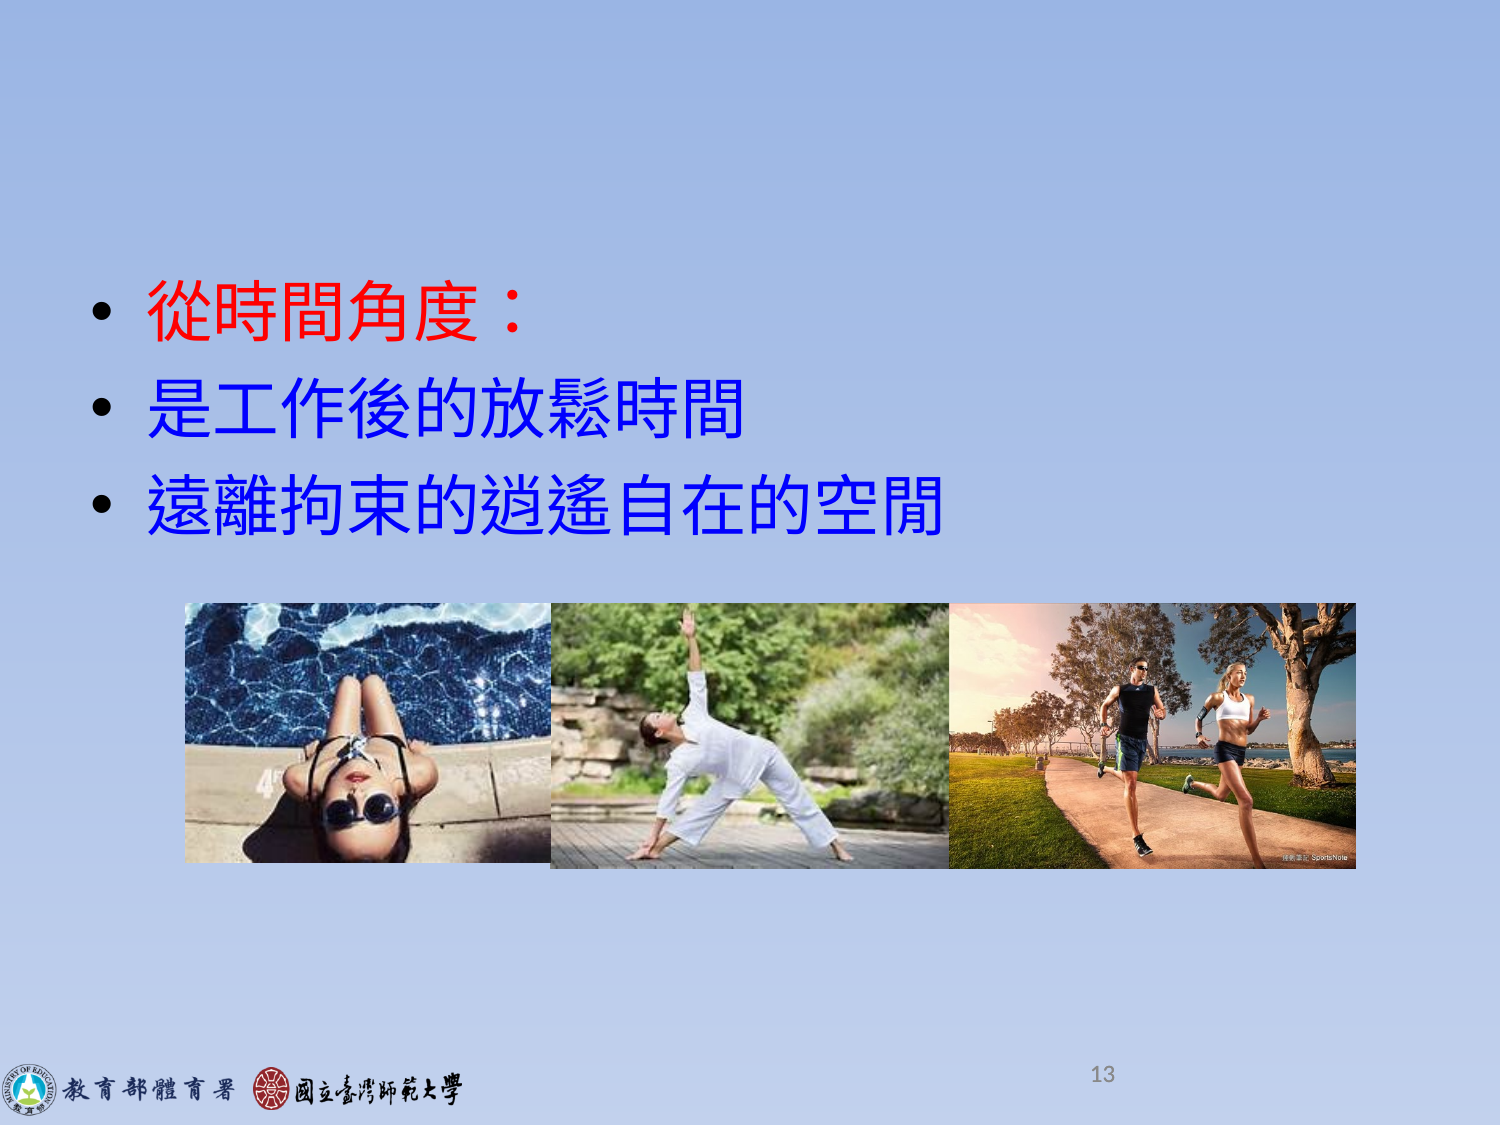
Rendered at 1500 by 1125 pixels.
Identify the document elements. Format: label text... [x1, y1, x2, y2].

picture [185, 603, 1356, 869]
text_box [1074, 1042, 1426, 1103]
list 從時間角度： 是工作後的放鬆時間 遠離拘束的逍遙自在的空閒 [75, 262, 1426, 1005]
